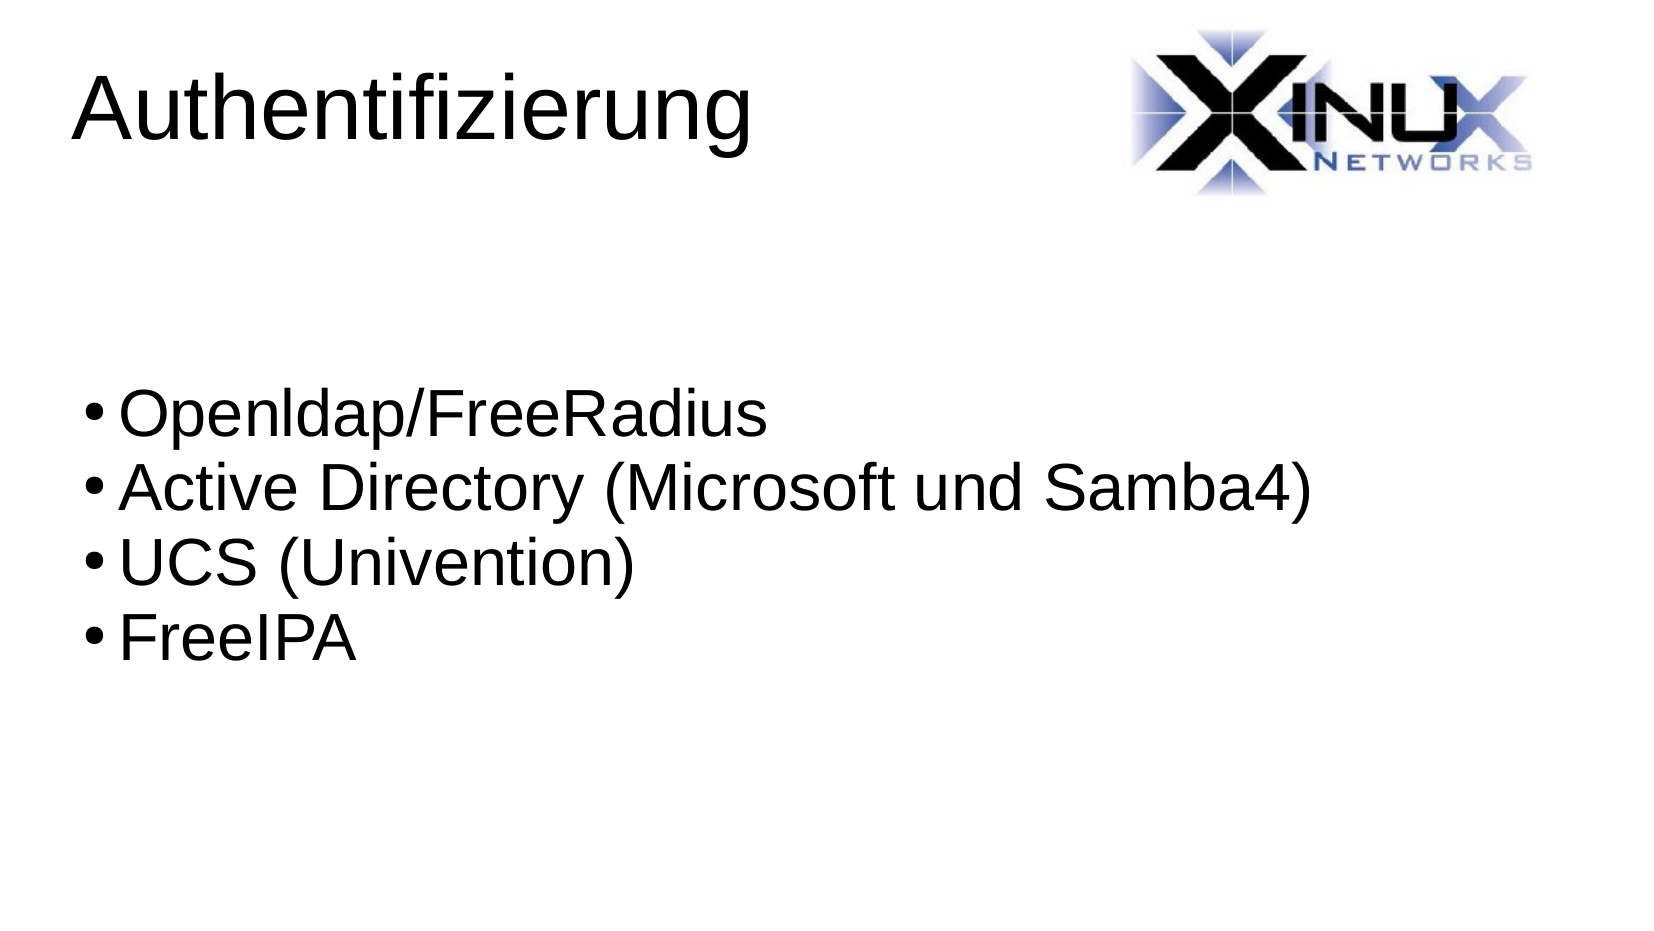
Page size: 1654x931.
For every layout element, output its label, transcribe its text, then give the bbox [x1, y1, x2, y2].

picture [1110, 14, 1535, 215]
subtitle Openldap/FreeRadius Active Directory (Microsoft und Samba4) UCS (Univention) FreeIPA [82, 225, 1571, 901]
title Authentifizierung [71, 30, 1021, 186]
